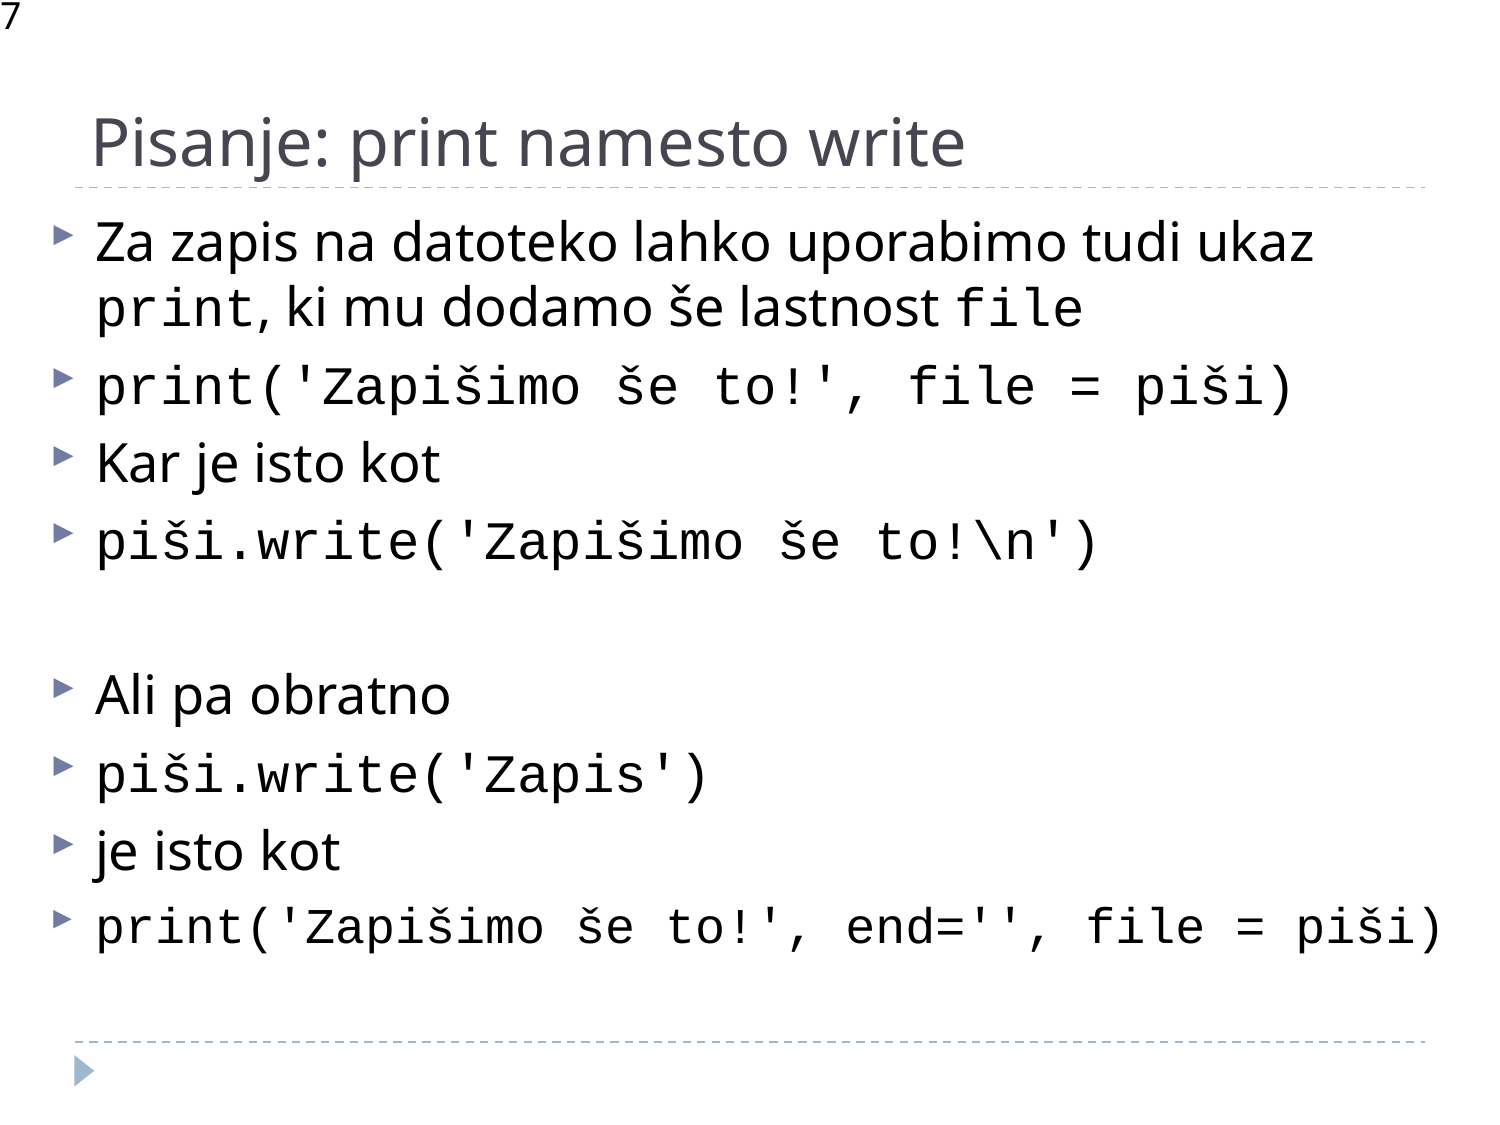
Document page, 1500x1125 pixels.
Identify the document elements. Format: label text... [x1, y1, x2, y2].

list Za zapis na datoteko lahko uporabimo tudi ukaz print, ki mu dodamo še lastnost file print('Zapišimo še to!', file = piši) Kar je isto kot piši.write('Zapišimo še to!\n') Ali pa obratno piši.write('Zapis') je isto kot print('Zapišimo še to!', end='', file = piši) [35, 200, 1465, 1010]
title Pisanje: print namesto write [75, 24, 1425, 188]
